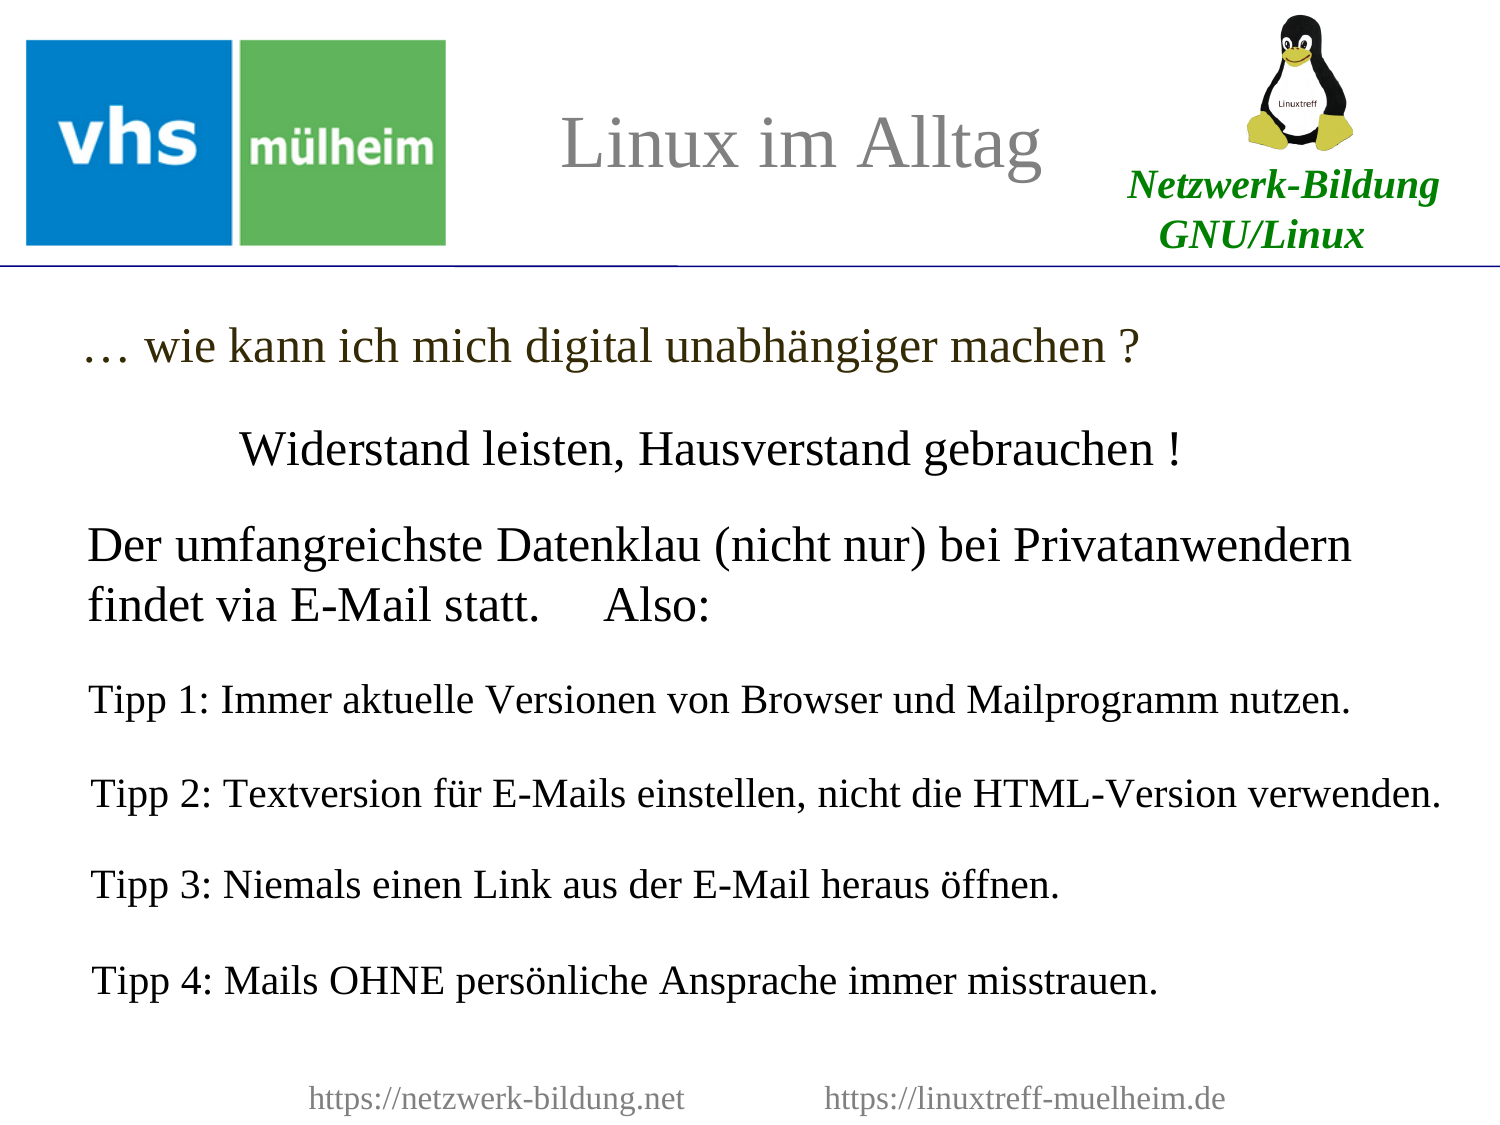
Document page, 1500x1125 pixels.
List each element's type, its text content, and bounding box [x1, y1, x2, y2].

text_box Tipp 4: Mails OHNE persönliche Ansprache immer misstrauen. [76, 947, 1198, 1012]
text_box … wie kann ich mich digital unabhängiger machen ? [67, 307, 1458, 394]
text_box Tipp 3: Niemals einen Link aus der E-Mail heraus öffnen. [75, 851, 1481, 916]
text_box Tipp 2: Textversion für E-Mails einstellen, nicht die HTML-Version verwenden. [75, 760, 1477, 828]
text_box Netzwerk-Bildung GNU/Linux [1112, 151, 1467, 267]
picture [1246, 13, 1353, 152]
text_box Tipp 1: Immer aktuelle Versionen von Browser und Mailprogramm nutzen. [73, 667, 1455, 738]
text_box Widerstand leisten, Hausverstand gebrauchen ! [224, 410, 1356, 485]
text_box https://netzwerk-bildung.net https://linuxtreff-muelheim.de [34, 1070, 1500, 1125]
text_box Linux im Alltag [525, 88, 1079, 195]
text_box Der umfangreichste Datenklau (nicht nur) bei Privatanwendern findet via E-Mail statt. Also: [72, 506, 1472, 641]
picture [14, 32, 461, 254]
